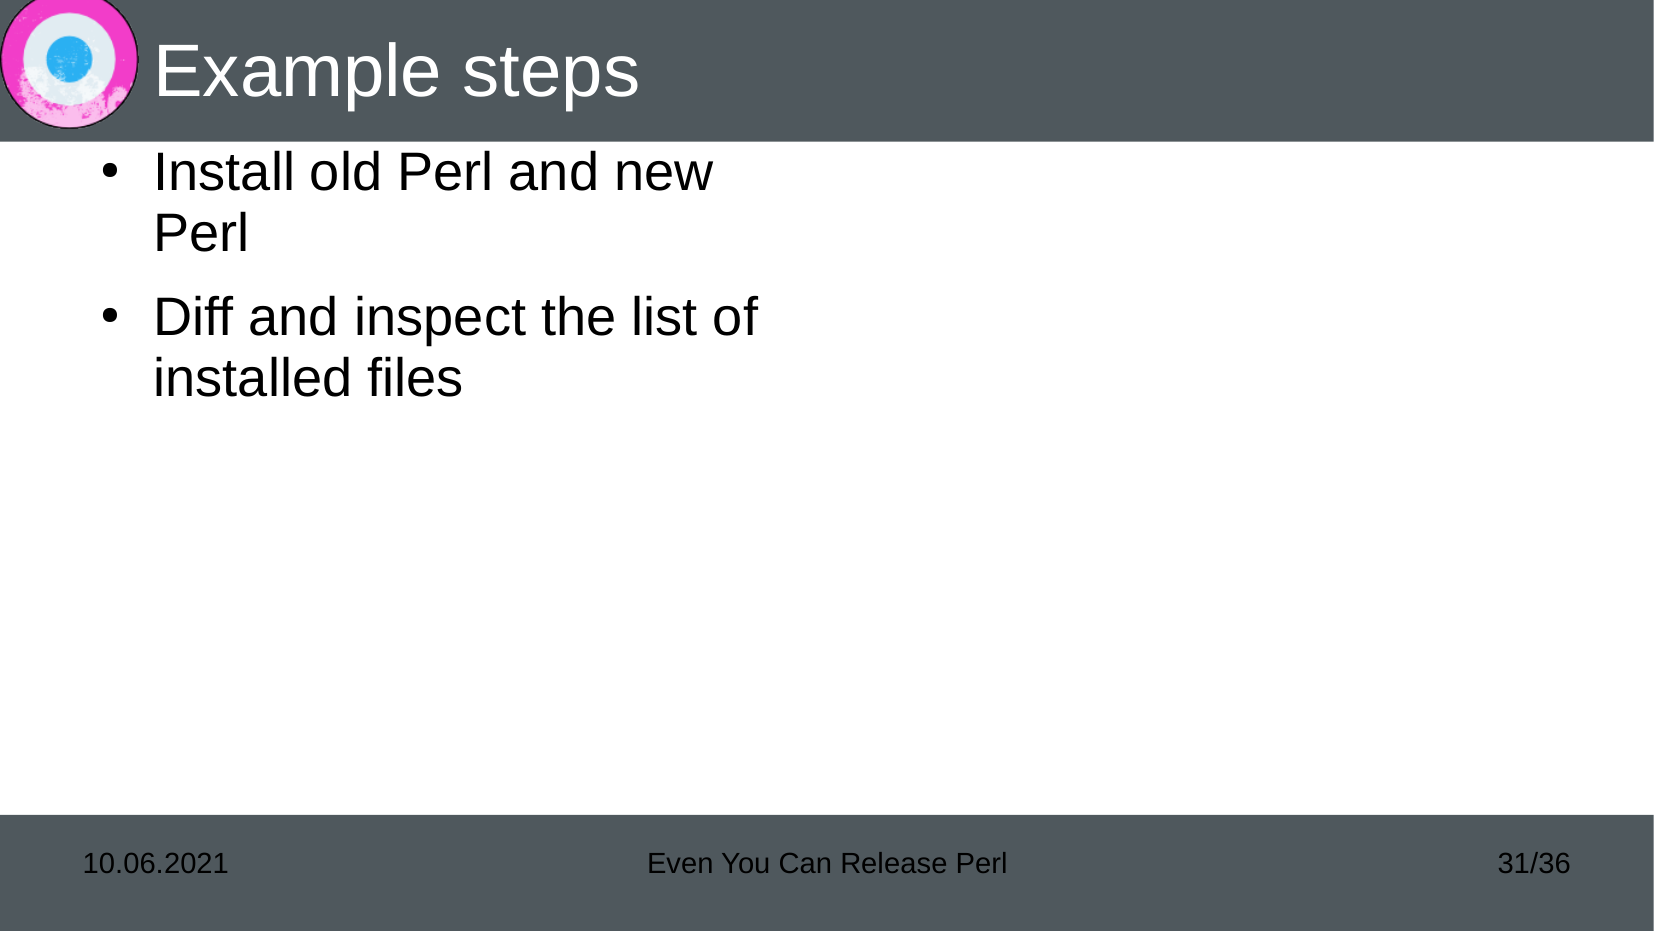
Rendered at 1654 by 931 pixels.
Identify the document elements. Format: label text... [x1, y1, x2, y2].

title Example steps [153, 5, 1654, 136]
picture [0, 0, 228, 148]
list Install old Perl and new Perl Diff and inspect the list of installed files [82, 141, 809, 815]
